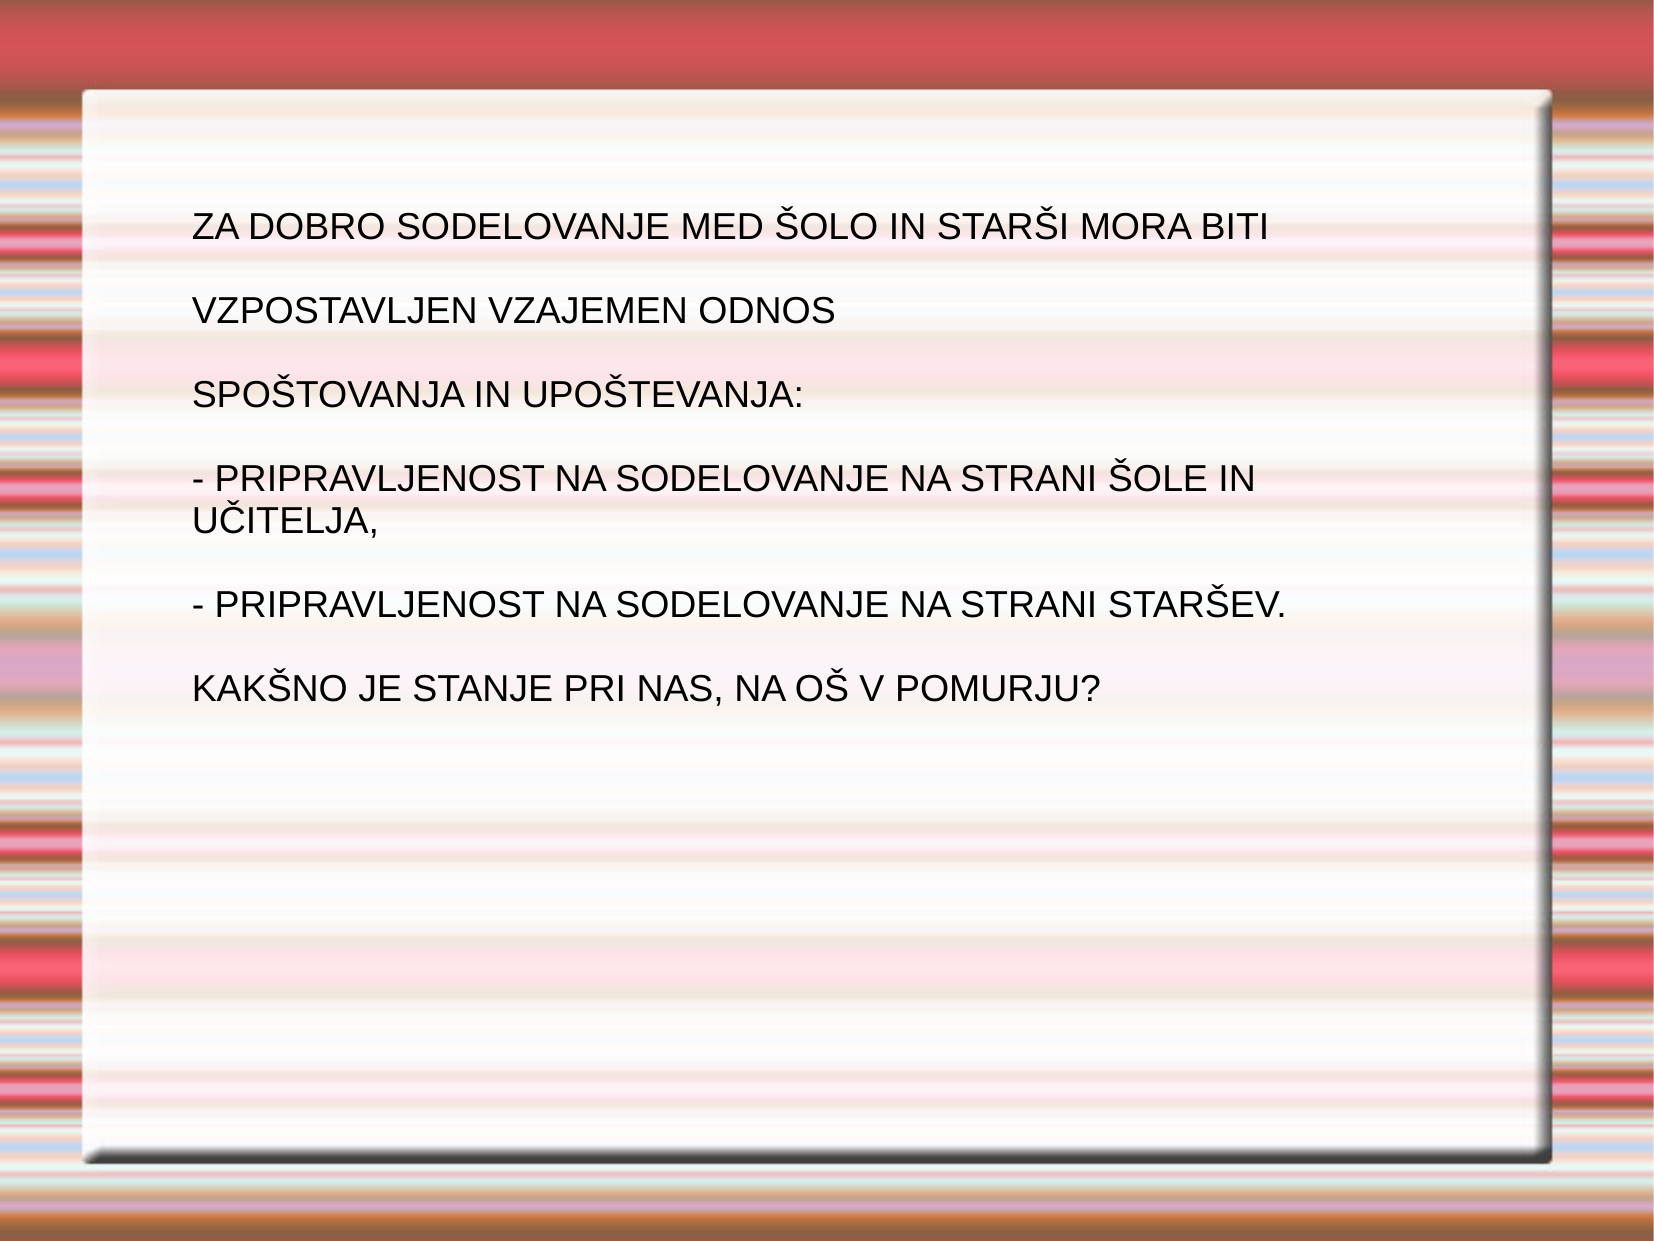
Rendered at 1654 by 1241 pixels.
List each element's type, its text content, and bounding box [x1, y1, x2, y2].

text_box ZA DOBRO SODELOVANJE MED ŠOLO IN STARŠI MORA BITI VZPOSTAVLJEN VZAJEMEN ODNOS SPOŠTOVANJA IN UPOŠTEVANJA: - PRIPRAVLJENOST NA SODELOVANJE NA STRANI ŠOLE IN UČITELJA, - PRIPRAVLJENOST NA SODELOVANJE NA STRANI STARŠEV. KAKŠNO JE STANJE PRI NAS, NA OŠ V POMURJU? [177, 198, 1304, 718]
picture [0, 0, 1654, 1241]
